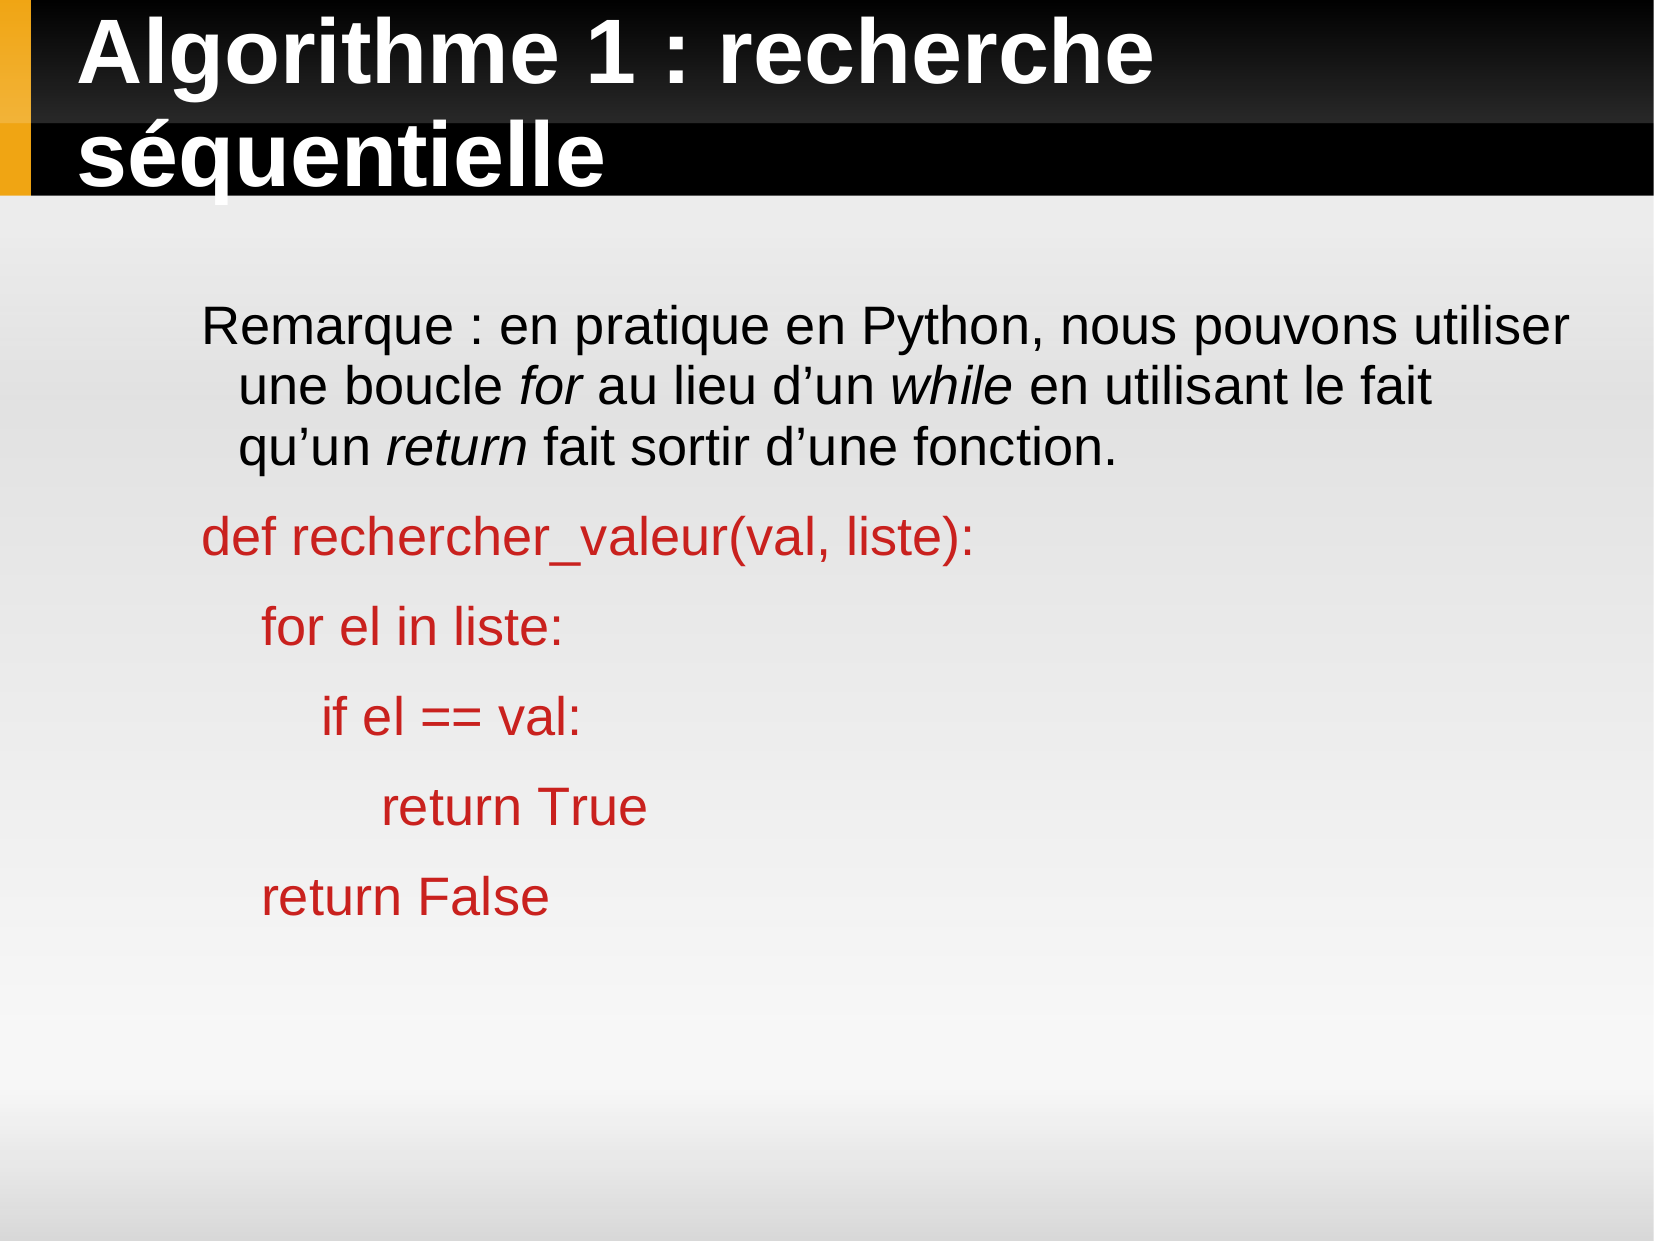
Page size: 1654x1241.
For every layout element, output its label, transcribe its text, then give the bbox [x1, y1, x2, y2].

picture [0, 0, 1654, 1241]
title Algorithme 1 : recherche séquentielle [76, 0, 1565, 208]
list Remarque : en pratique en Python, nous pouvons utiliser une boucle for au lieu d’un while en utilisant le fait qu’un return fait sortir d’une fonction. def rechercher_valeur(val, liste): for el in liste: if el == val: return True return False [88, 295, 1577, 1039]
